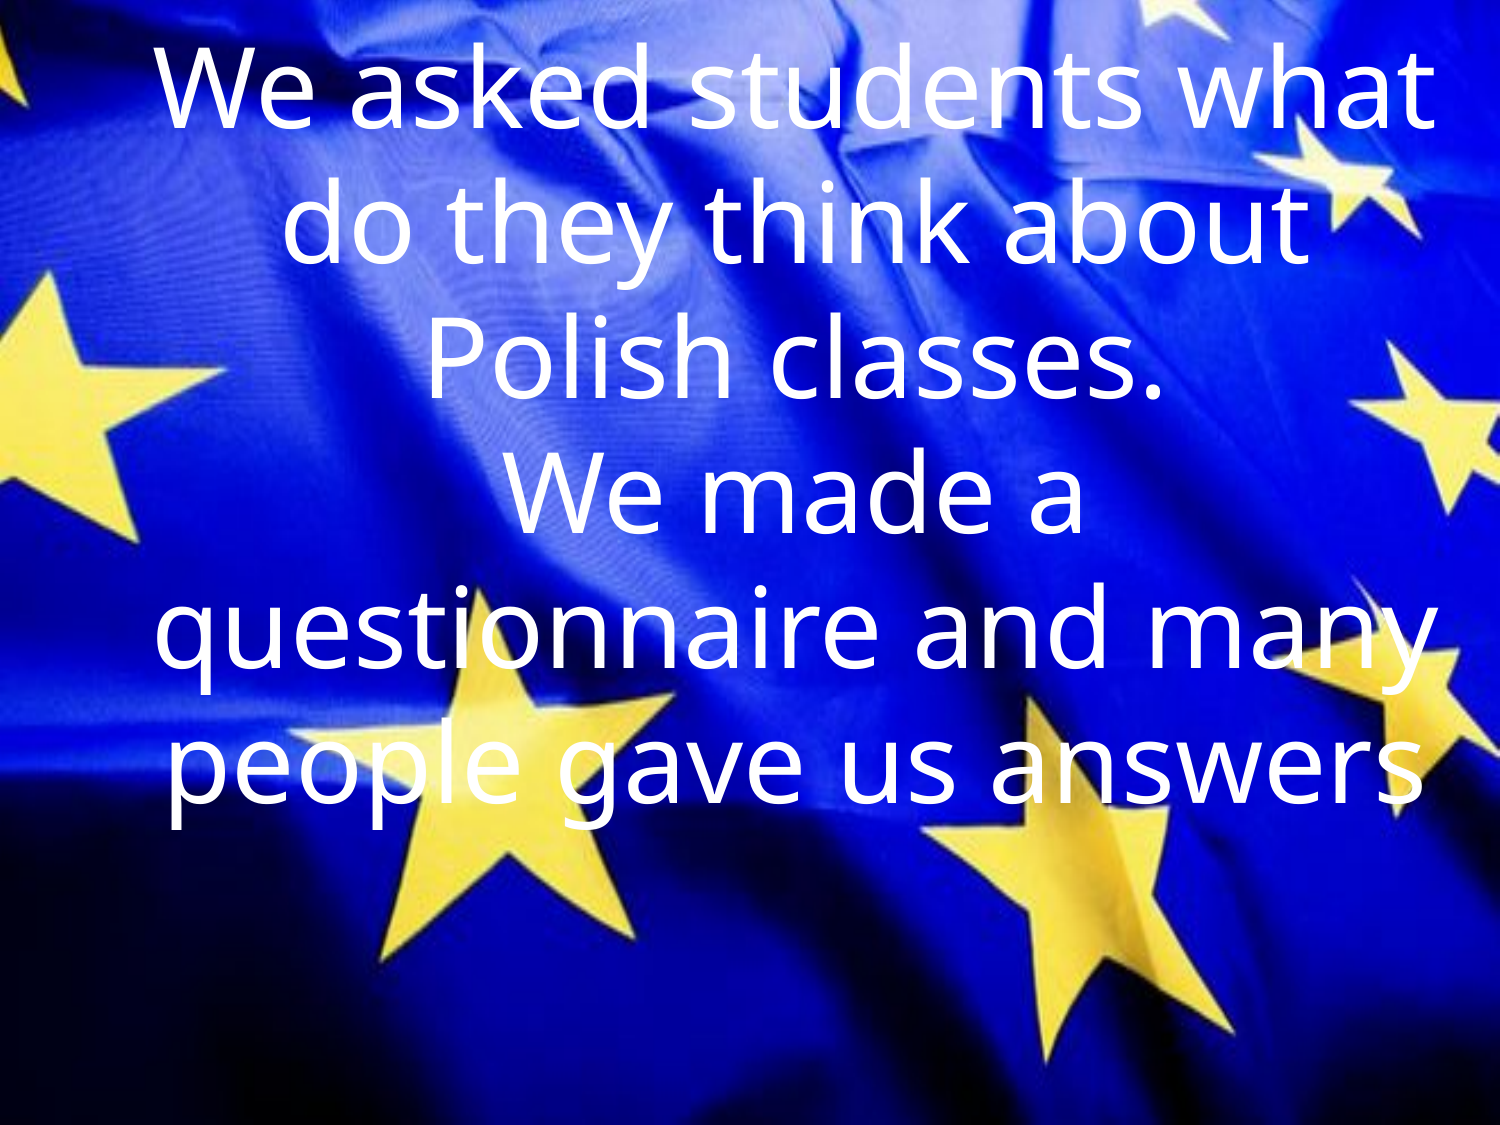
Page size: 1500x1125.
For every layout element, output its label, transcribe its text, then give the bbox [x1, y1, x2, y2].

picture [0, 0, 1500, 1125]
title We asked students what do they think about Polish classes. We made a questionnaire and many people gave us answers [120, 327, 1471, 516]
